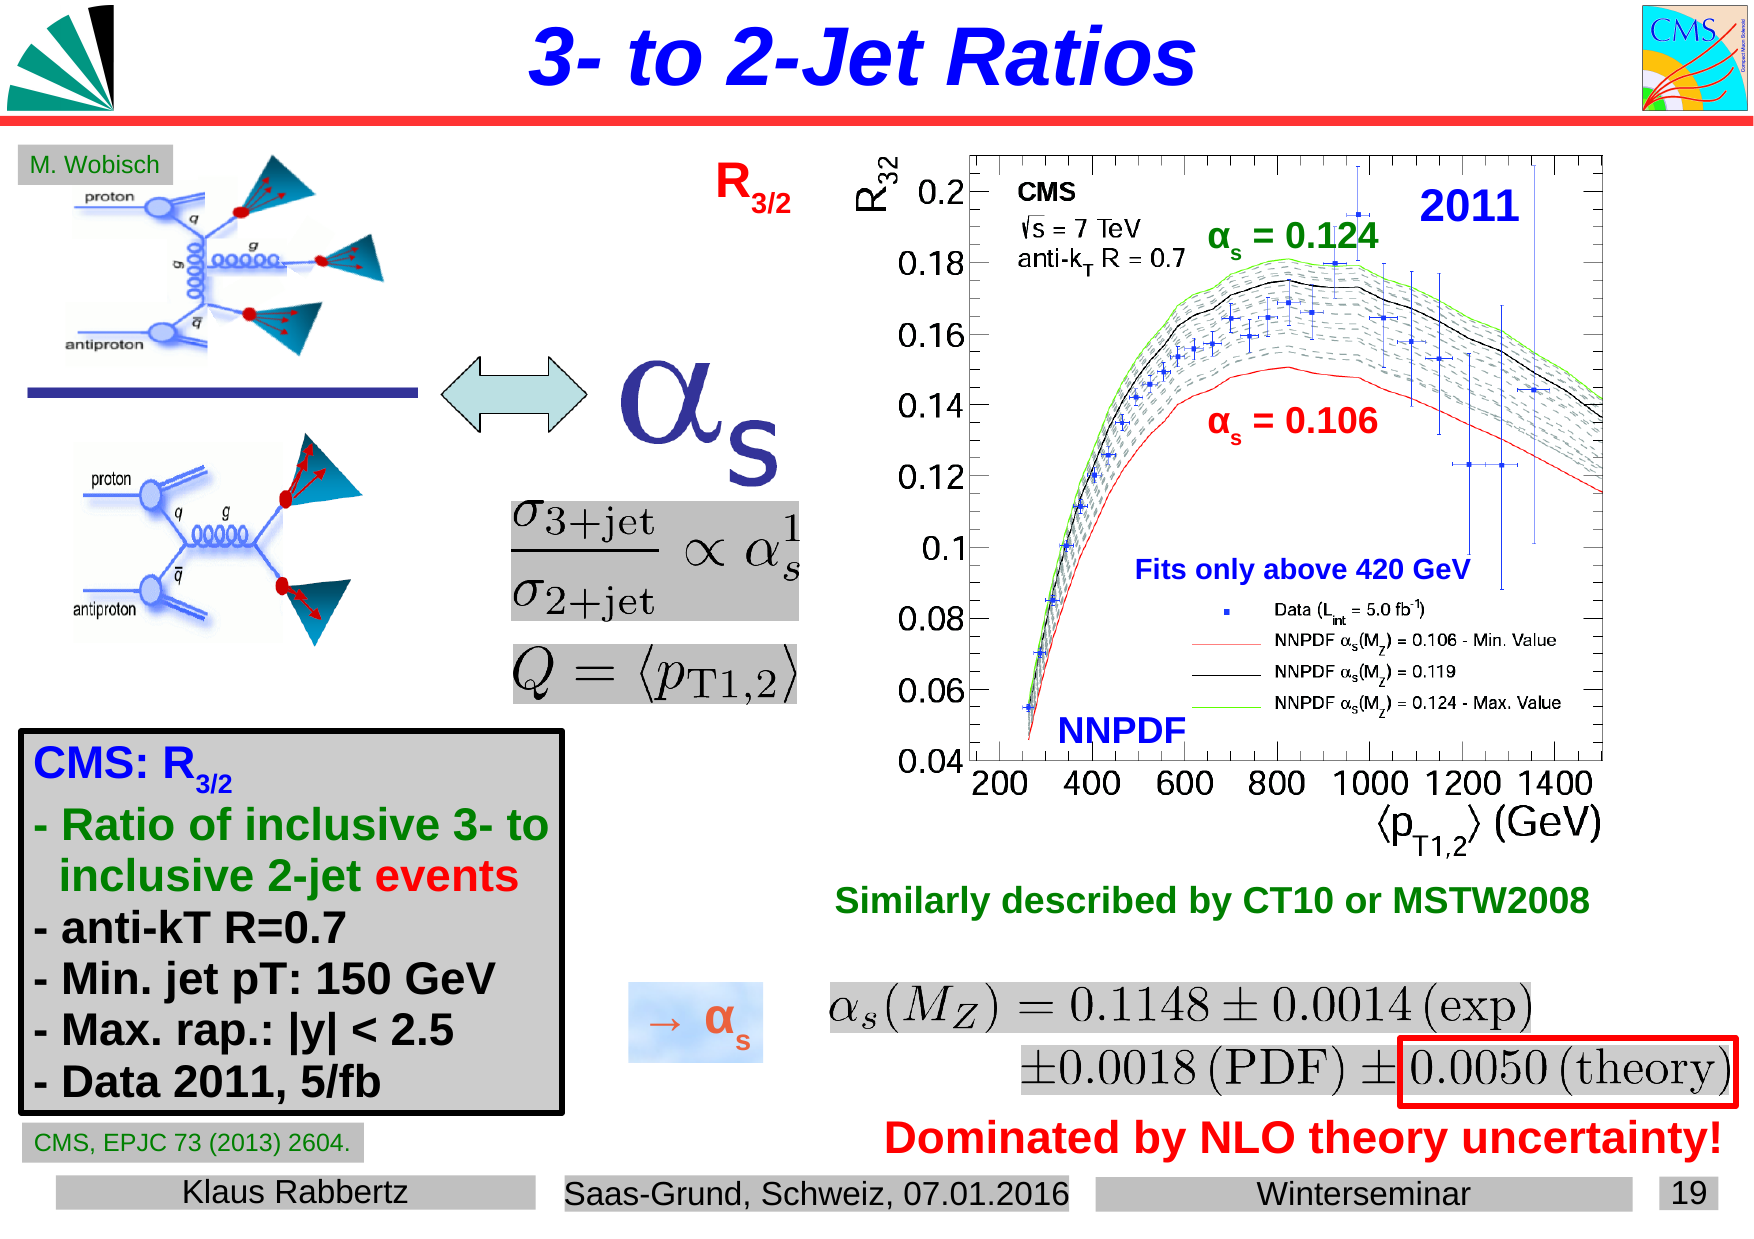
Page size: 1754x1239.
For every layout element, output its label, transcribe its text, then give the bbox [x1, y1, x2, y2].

text_box αs = 0.106 [1195, 393, 1391, 457]
picture [23, 147, 800, 705]
text_box NNPDF [1045, 703, 1278, 758]
text_box Similarly described by CT10 or MSTW2008 [822, 873, 1603, 928]
text_box αs = 0.124 [1195, 208, 1391, 272]
text_box CMS, EPJC 73 (2013) 2604. [22, 1122, 364, 1163]
title 3- to 2-Jet Ratios [123, 0, 1606, 114]
picture [1021, 1045, 1397, 1096]
text_box → αs [628, 982, 764, 1063]
text_box 2011 [1407, 173, 1532, 237]
text_box Fits only above 420 GeV [1123, 546, 1483, 592]
picture [1403, 1045, 1730, 1096]
picture [849, 147, 1606, 861]
picture [829, 982, 1531, 1033]
text_box R3/2 [703, 146, 804, 227]
text_box M. Wobisch [17, 144, 174, 185]
picture [7, 5, 114, 112]
text_box CMS: R3/2 - Ratio of inclusive 3- to inclusive 2-jet events - anti-kT R=0.7 - Min. jet pT: 150 GeV - Max. rap.: |y| < 2.5 - Data 2011, 5/fb [21, 731, 562, 1113]
picture [1642, 5, 1748, 111]
text_box Dominated by NLO theory uncertainty! [872, 1106, 1735, 1170]
